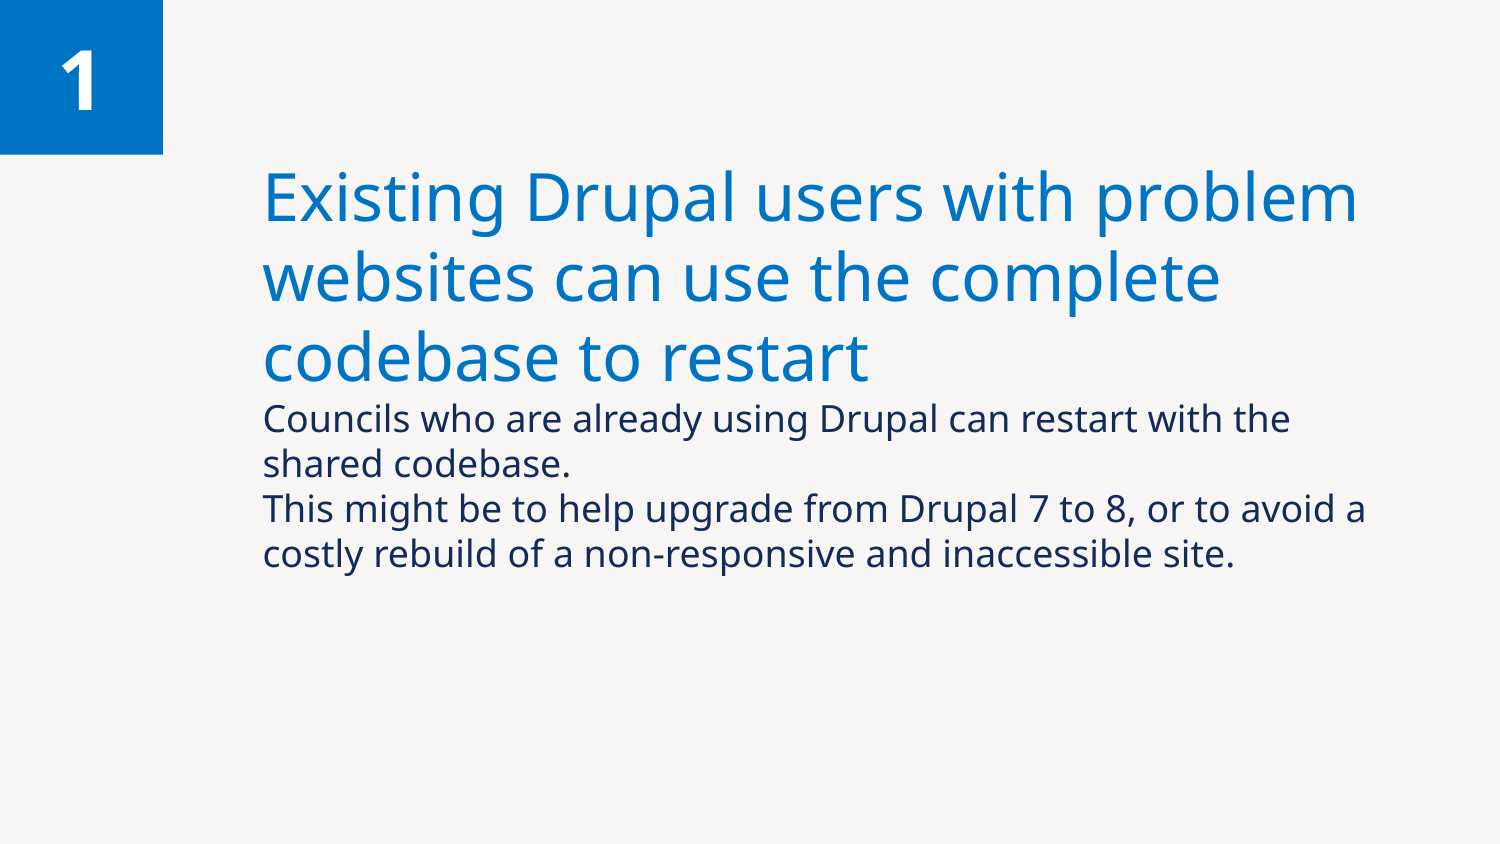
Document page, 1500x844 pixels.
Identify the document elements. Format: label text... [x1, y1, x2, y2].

text_box 1 [0, 0, 163, 155]
title Existing Drupal users with problem websites can use the complete codebase to restart Councils who are already using Drupal can restart with the shared codebase. This might be to help upgrade from Drupal 7 to 8, or to avoid a costly rebuild of a non-responsive and inaccessible site. [262, 154, 1371, 690]
